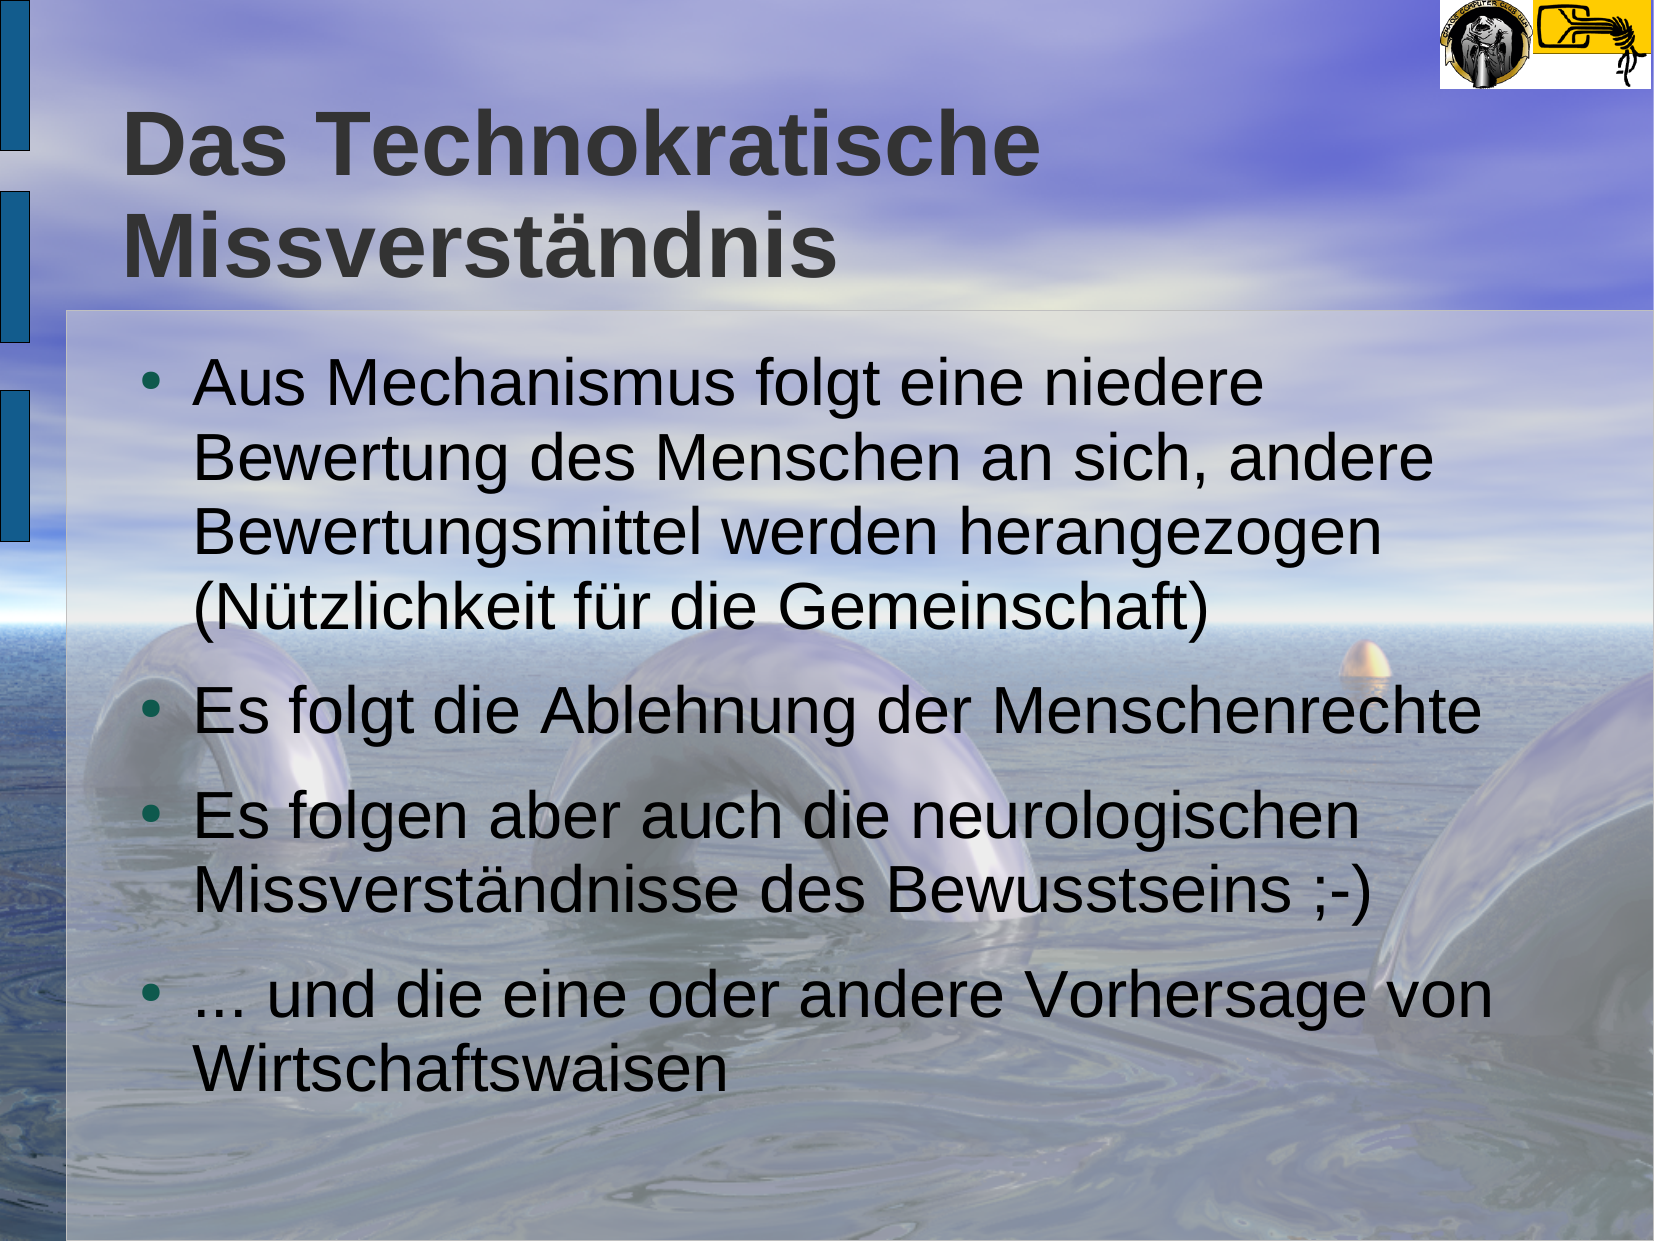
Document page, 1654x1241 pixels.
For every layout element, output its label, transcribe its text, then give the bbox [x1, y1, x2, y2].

picture [0, 0, 1654, 1241]
list Aus Mechanismus folgt eine niedere Bewertung des Menschen an sich, andere Bewertungsmittel werden herangezogen (Nützlichkeit für die Gemeinschaft) Es folgt die Ablehnung der Menschenrechte Es folgen aber auch die neurologischen Missverständnisse des Bewusstseins ;-) ... und die eine oder andere Vorhersage von Wirtschaftswaisen [121, 344, 1534, 1112]
title Das Technokratische Missverständnis [121, 92, 1534, 298]
